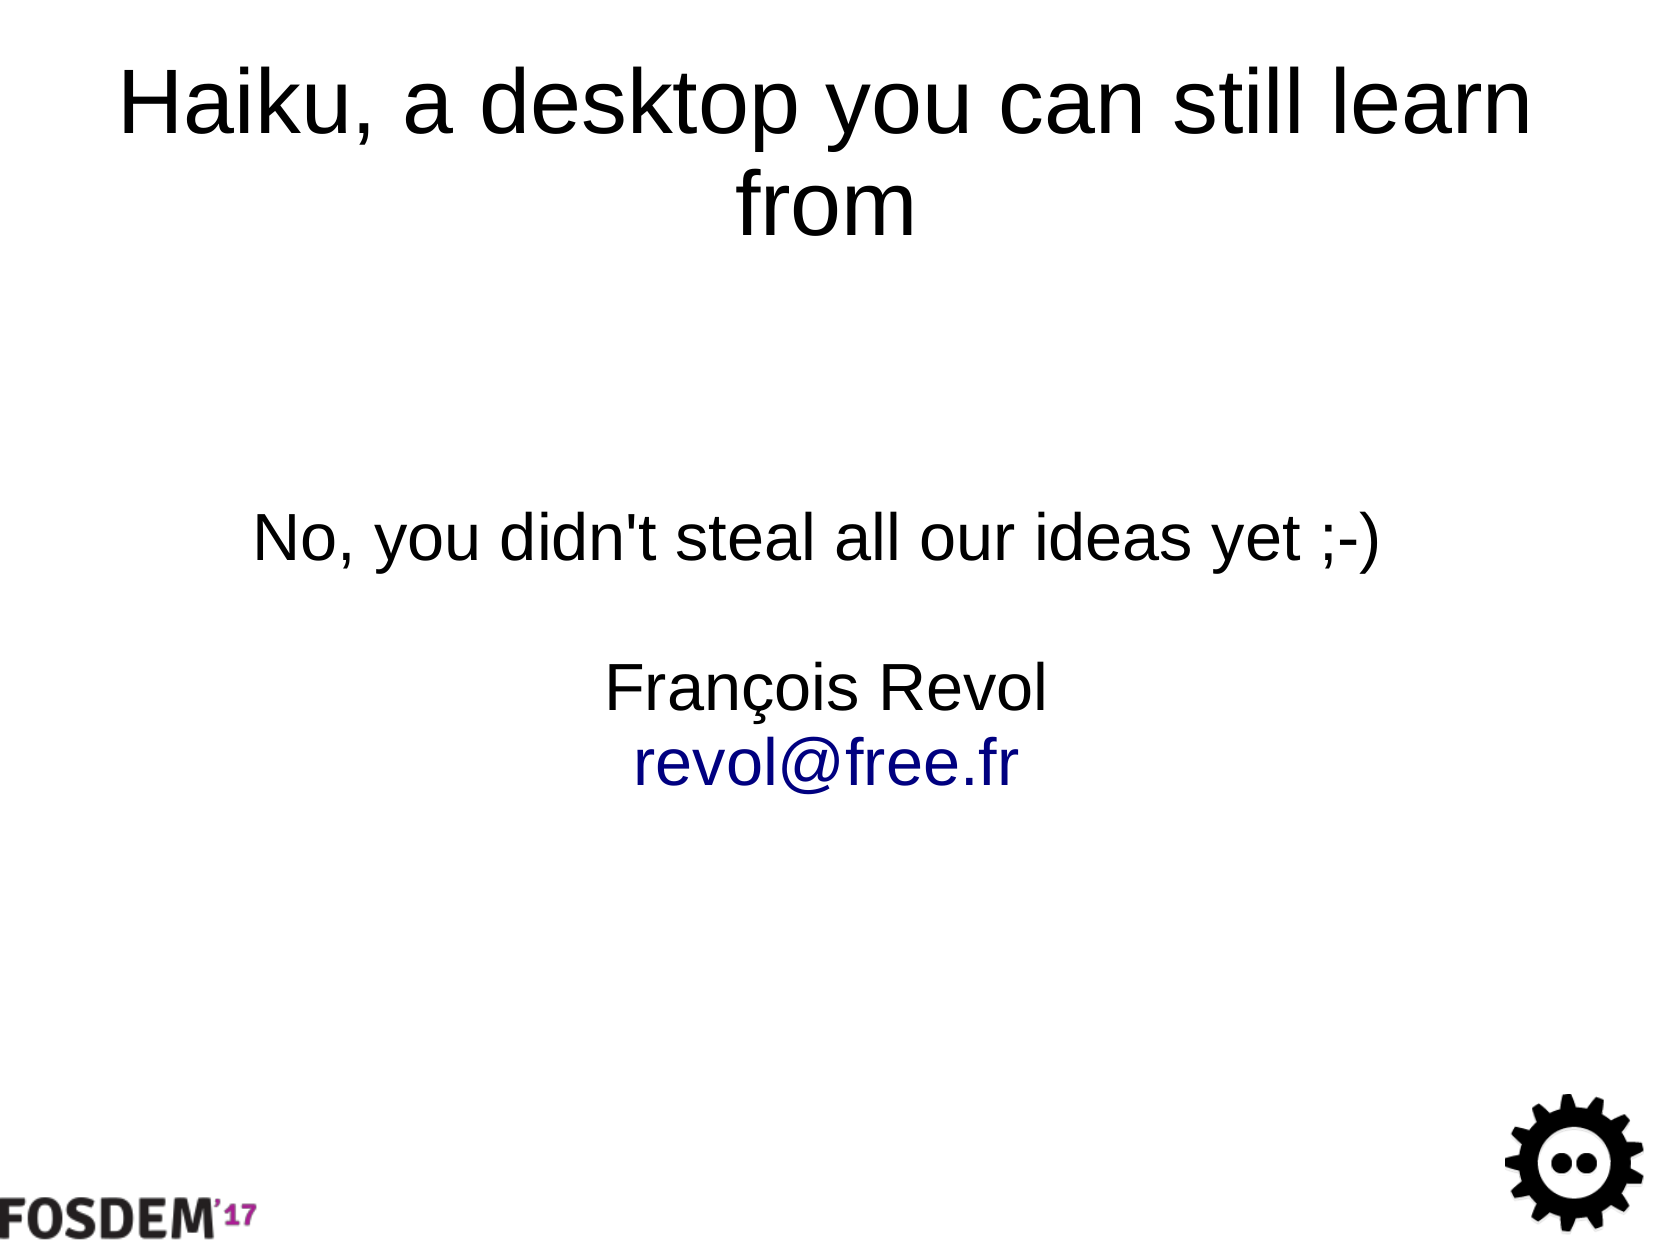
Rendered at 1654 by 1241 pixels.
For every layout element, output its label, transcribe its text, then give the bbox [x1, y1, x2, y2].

picture [0, 1196, 258, 1241]
picture [1505, 1094, 1648, 1235]
title Haiku, a desktop you can still learn from [82, 49, 1571, 257]
subtitle No, you didn't steal all our ideas yet ;-) François Revol revol@free.fr [82, 290, 1571, 1010]
